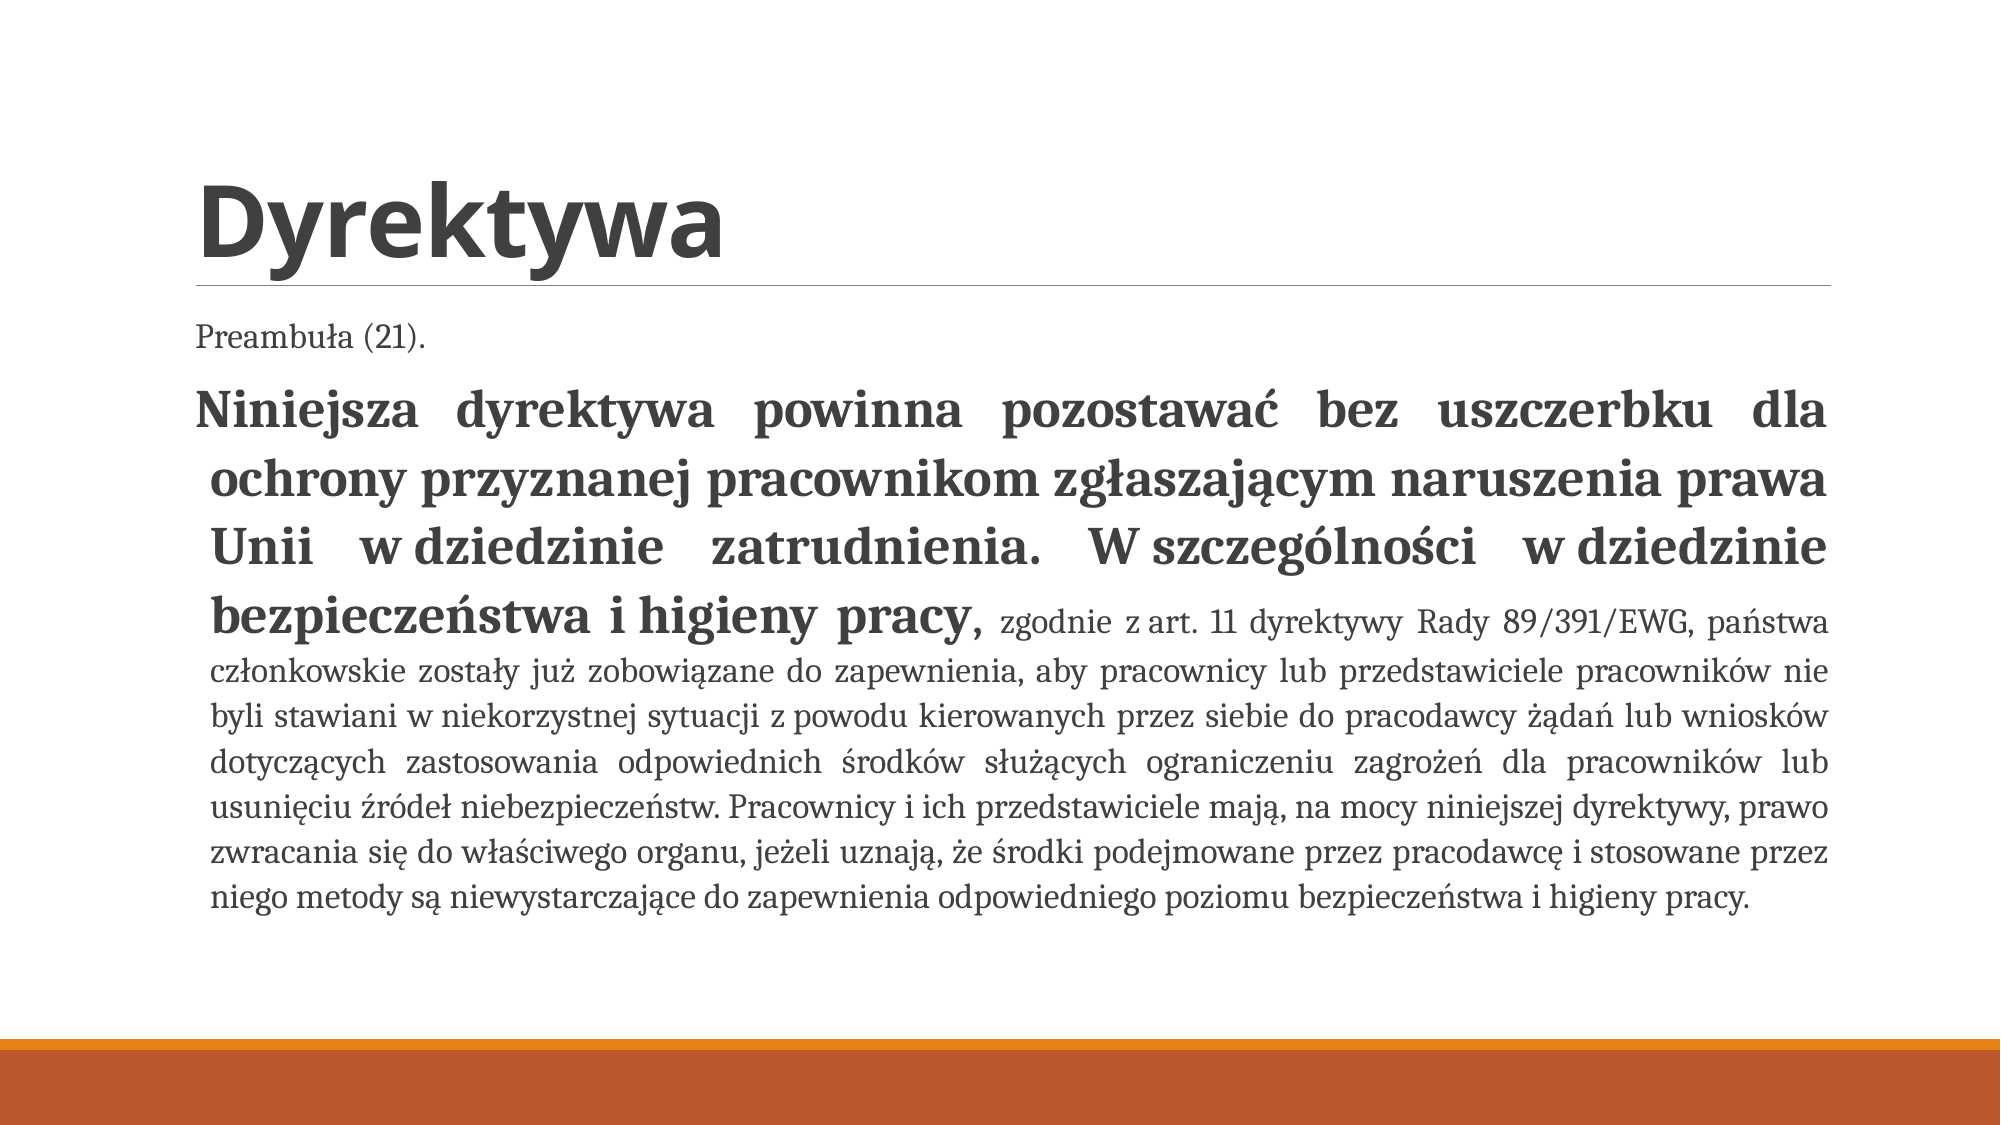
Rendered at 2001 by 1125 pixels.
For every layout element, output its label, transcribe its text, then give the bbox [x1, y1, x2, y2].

title Dyrektywa [180, 47, 1831, 286]
list Preambuła (21). Niniejsza dyrektywa powinna pozostawać bez uszczerbku dla ochrony przyznanej pracownikom zgłaszającym naruszenia prawa Unii w dziedzinie zatrudnienia. W szczególności w dziedzinie bezpieczeństwa i higieny pracy, zgodnie z art. 11 dyrektywy Rady 89/391/EWG, państwa członkowskie zostały już zobowiązane do zapewnienia, aby pracownicy lub przedstawiciele pracowników nie byli stawiani w niekorzystnej sytuacji z powodu kierowanych przez siebie do pracodawcy żądań lub wniosków dotyczących zastosowania odpowiednich środków służących ograniczeniu zagrożeń dla pracowników lub usunięciu źródeł niebezpieczeństw. Pracownicy i ich przedstawiciele mają, na mocy niniejszej dyrektywy, prawo zwracania się do właściwego organu, jeżeli uznają, że środki podejmowane przez pracodawcę i stosowane przez niego metody są niewystarczające do zapewnienia odpowiedniego poziomu bezpieczeństwa i higieny pracy. [180, 302, 1831, 1019]
